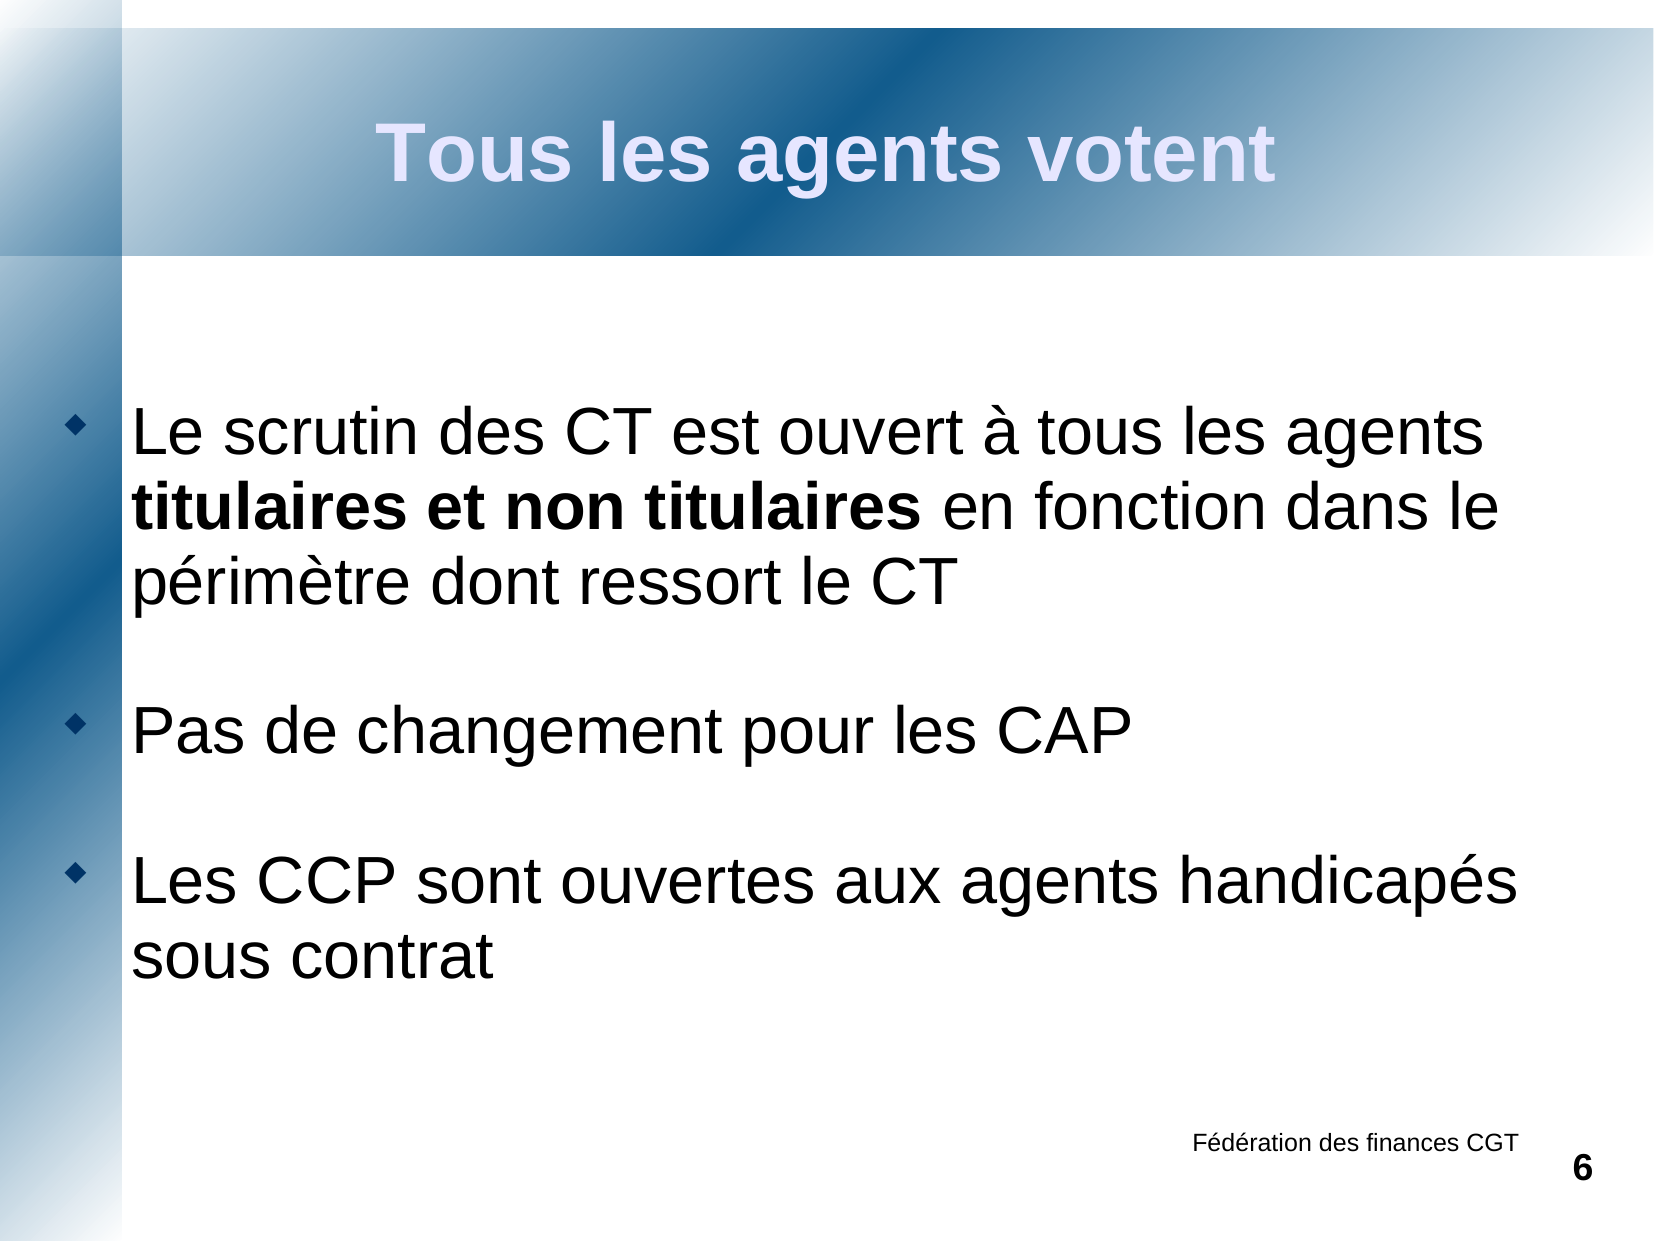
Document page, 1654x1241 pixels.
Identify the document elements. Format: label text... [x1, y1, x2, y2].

text_box <numéro> [1557, 1139, 1654, 1211]
title Tous les agents votent [82, 56, 1571, 249]
text_box Fédération des finances CGT [1177, 1122, 1536, 1165]
list Le scrutin des CT est ouvert à tous les agents titulaires et non titulaires en fonction dans le périmètre dont ressort le CT Pas de changement pour les CAP Les CCP sont ouvertes aux agents handicapés sous contrat [60, 319, 1536, 1177]
